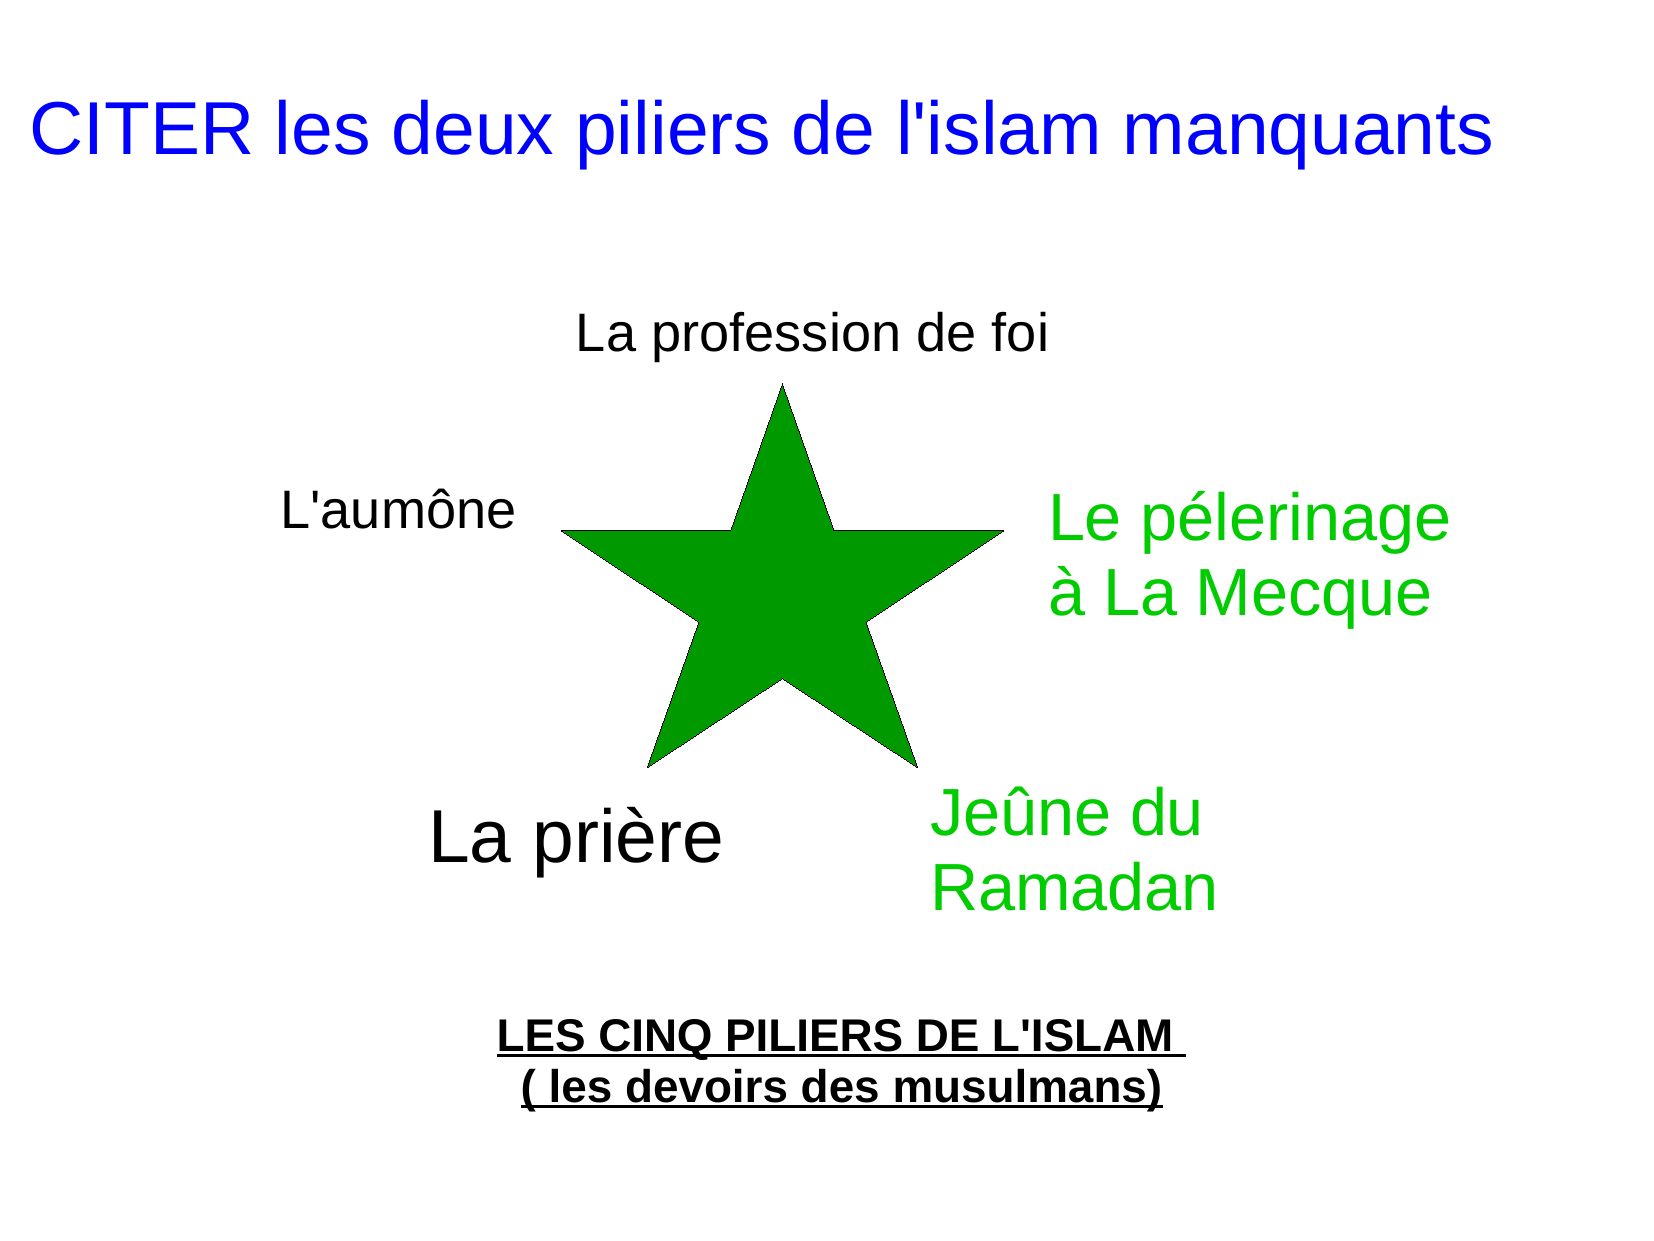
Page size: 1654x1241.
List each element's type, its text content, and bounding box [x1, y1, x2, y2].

text_box LES CINQ PILIERS DE L'ISLAM ( les devoirs des musulmans) [413, 1002, 1270, 1123]
text_box La profession de foi [561, 295, 1093, 434]
text_box Le pélerinage à La Mecque [1033, 472, 1506, 637]
title CITER les deux piliers de l'islam manquants [29, 49, 1654, 207]
text_box Jeûne du Ramadan [915, 767, 1447, 1119]
text_box L'aumône [265, 472, 739, 548]
text_box [587, 434, 1004, 768]
text_box La prière [413, 786, 768, 886]
